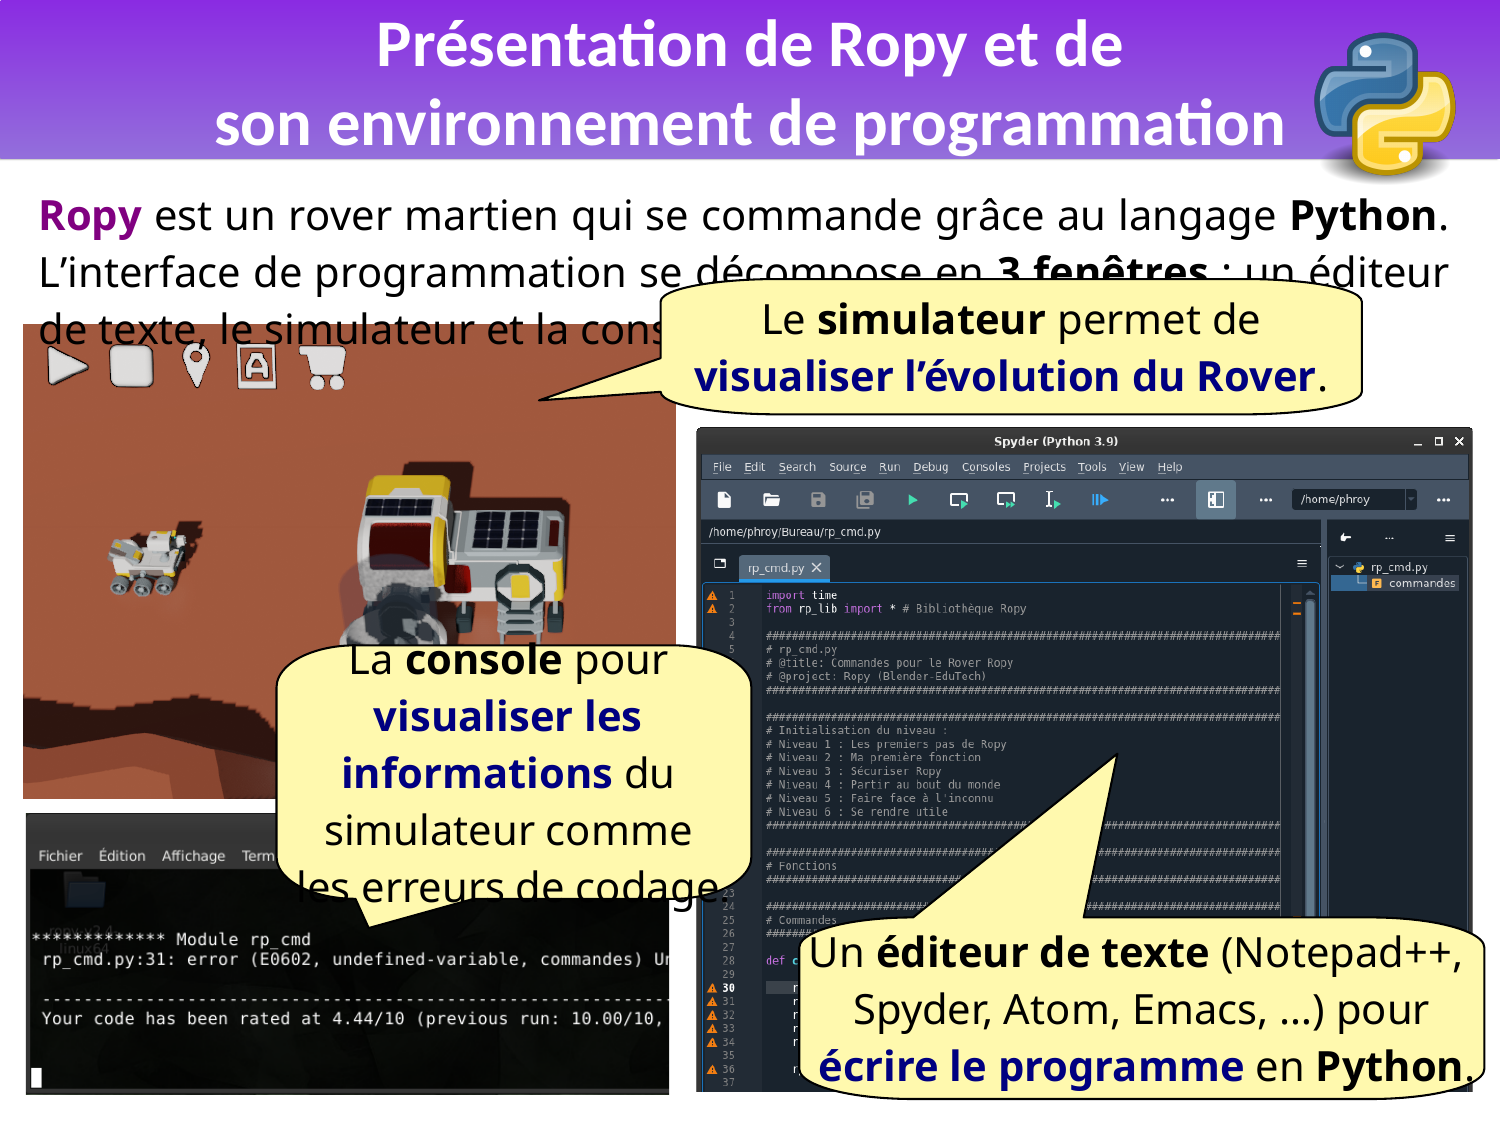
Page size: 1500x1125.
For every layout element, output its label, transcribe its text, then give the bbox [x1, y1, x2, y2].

picture [119, 324, 131, 331]
text_box La console pour visualiser les informations du simulateur comme les erreurs de codage. [276, 645, 752, 929]
text_box Un éditeur de texte (Notepad++, Spyder, Atom, Emacs, …) pour écrire le programme en Python. [799, 753, 1485, 1100]
text_box Le simulateur permet de visualiser l’évolution du Rover. [538, 279, 1362, 415]
picture [439, 324, 451, 341]
picture [606, 324, 619, 341]
picture [23, 324, 676, 799]
picture [552, 333, 562, 341]
picture [25, 813, 670, 1095]
text_box Ropy est un rover martien qui se commande grâce au langage Python. L’interface de programmation se décompose en 3 fenêtres : un éditeur de texte, le simulateur et la console. [23, 178, 1465, 319]
picture [1305, 29, 1465, 178]
picture [179, 324, 191, 331]
text_box Présentation de Ropy et de son environnement de programmation [0, 0, 1500, 159]
picture [70, 324, 82, 331]
picture [144, 324, 152, 329]
picture [696, 427, 1473, 1092]
picture [376, 333, 386, 341]
picture [492, 324, 504, 331]
picture [236, 324, 248, 331]
picture [415, 324, 427, 331]
picture [1448, 1083, 1473, 1092]
picture [44, 324, 56, 341]
picture [341, 324, 353, 341]
